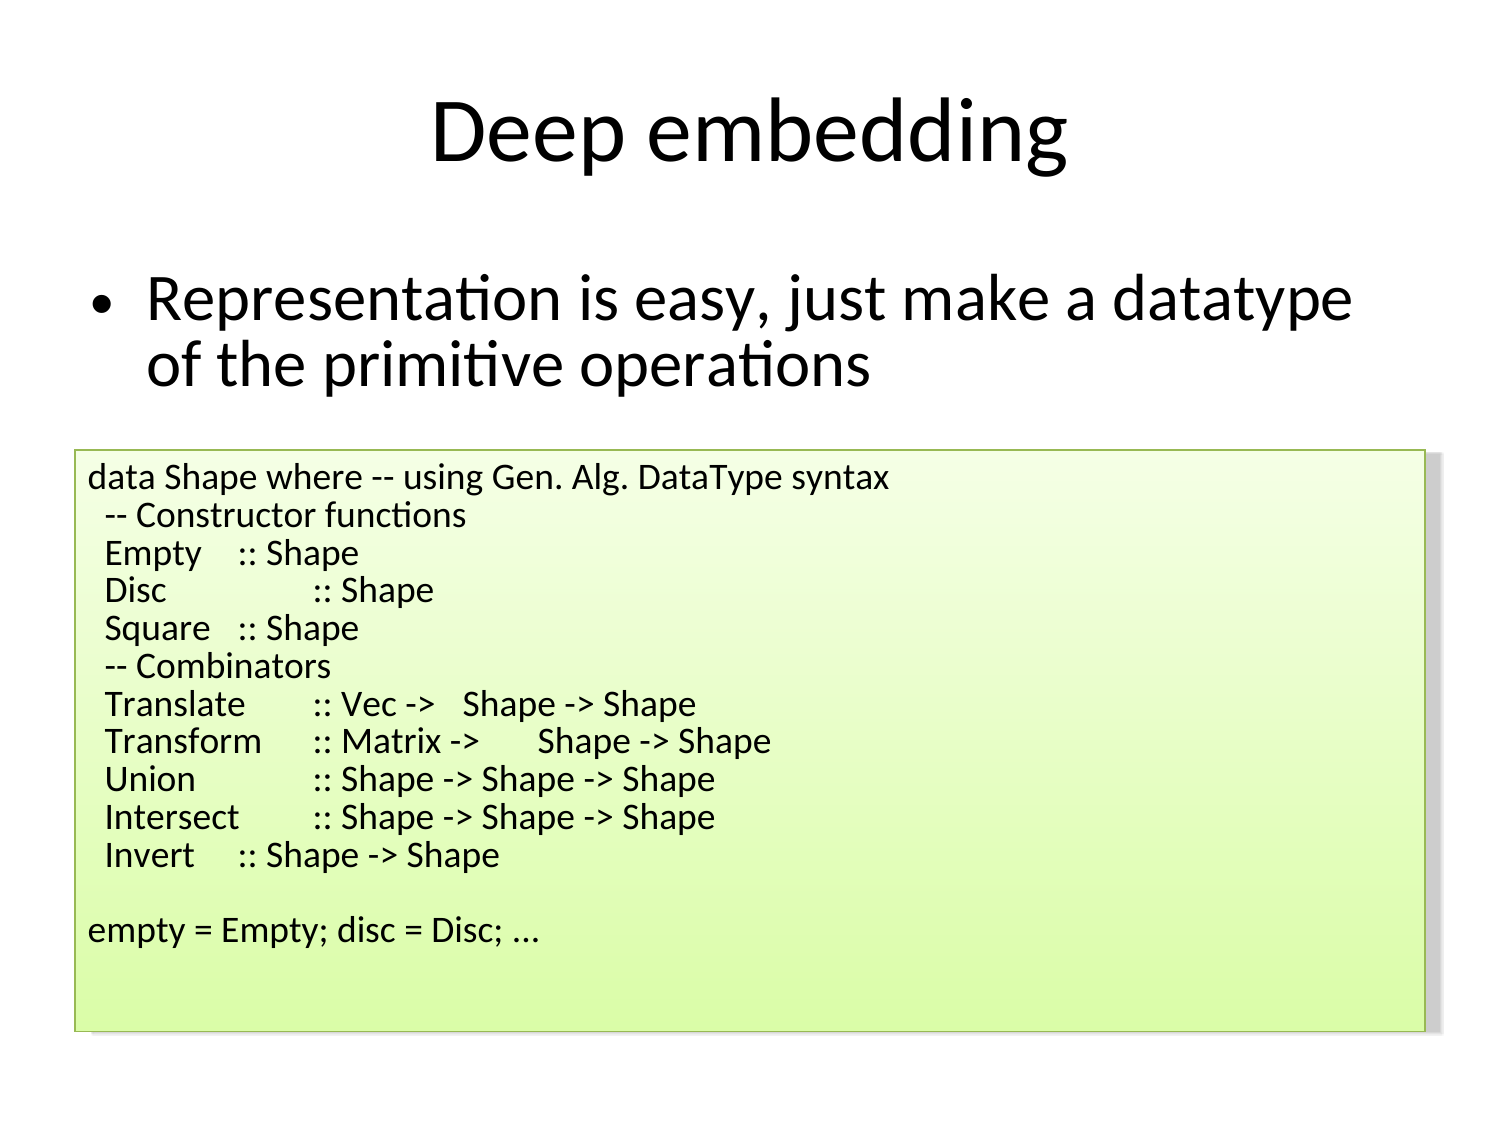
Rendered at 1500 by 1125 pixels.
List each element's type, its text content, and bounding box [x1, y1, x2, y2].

text_box data Shape where -- using Gen. Alg. DataType syntax -- Constructor functions Empty :: Shape Disc :: Shape Square :: Shape -- Combinators Translate :: Vec -> Shape -> Shape Transform :: Matrix -> Shape -> Shape Union :: Shape -> Shape -> Shape Intersect :: Shape -> Shape -> Shape Invert :: Shape -> Shape empty = Empty; disc = Disc; ... [72, 454, 1202, 1051]
text_box [75, 450, 1426, 1032]
title Deep embedding [75, 45, 1426, 233]
list Representation is easy, just make a datatype of the primitive operations [75, 262, 1426, 450]
